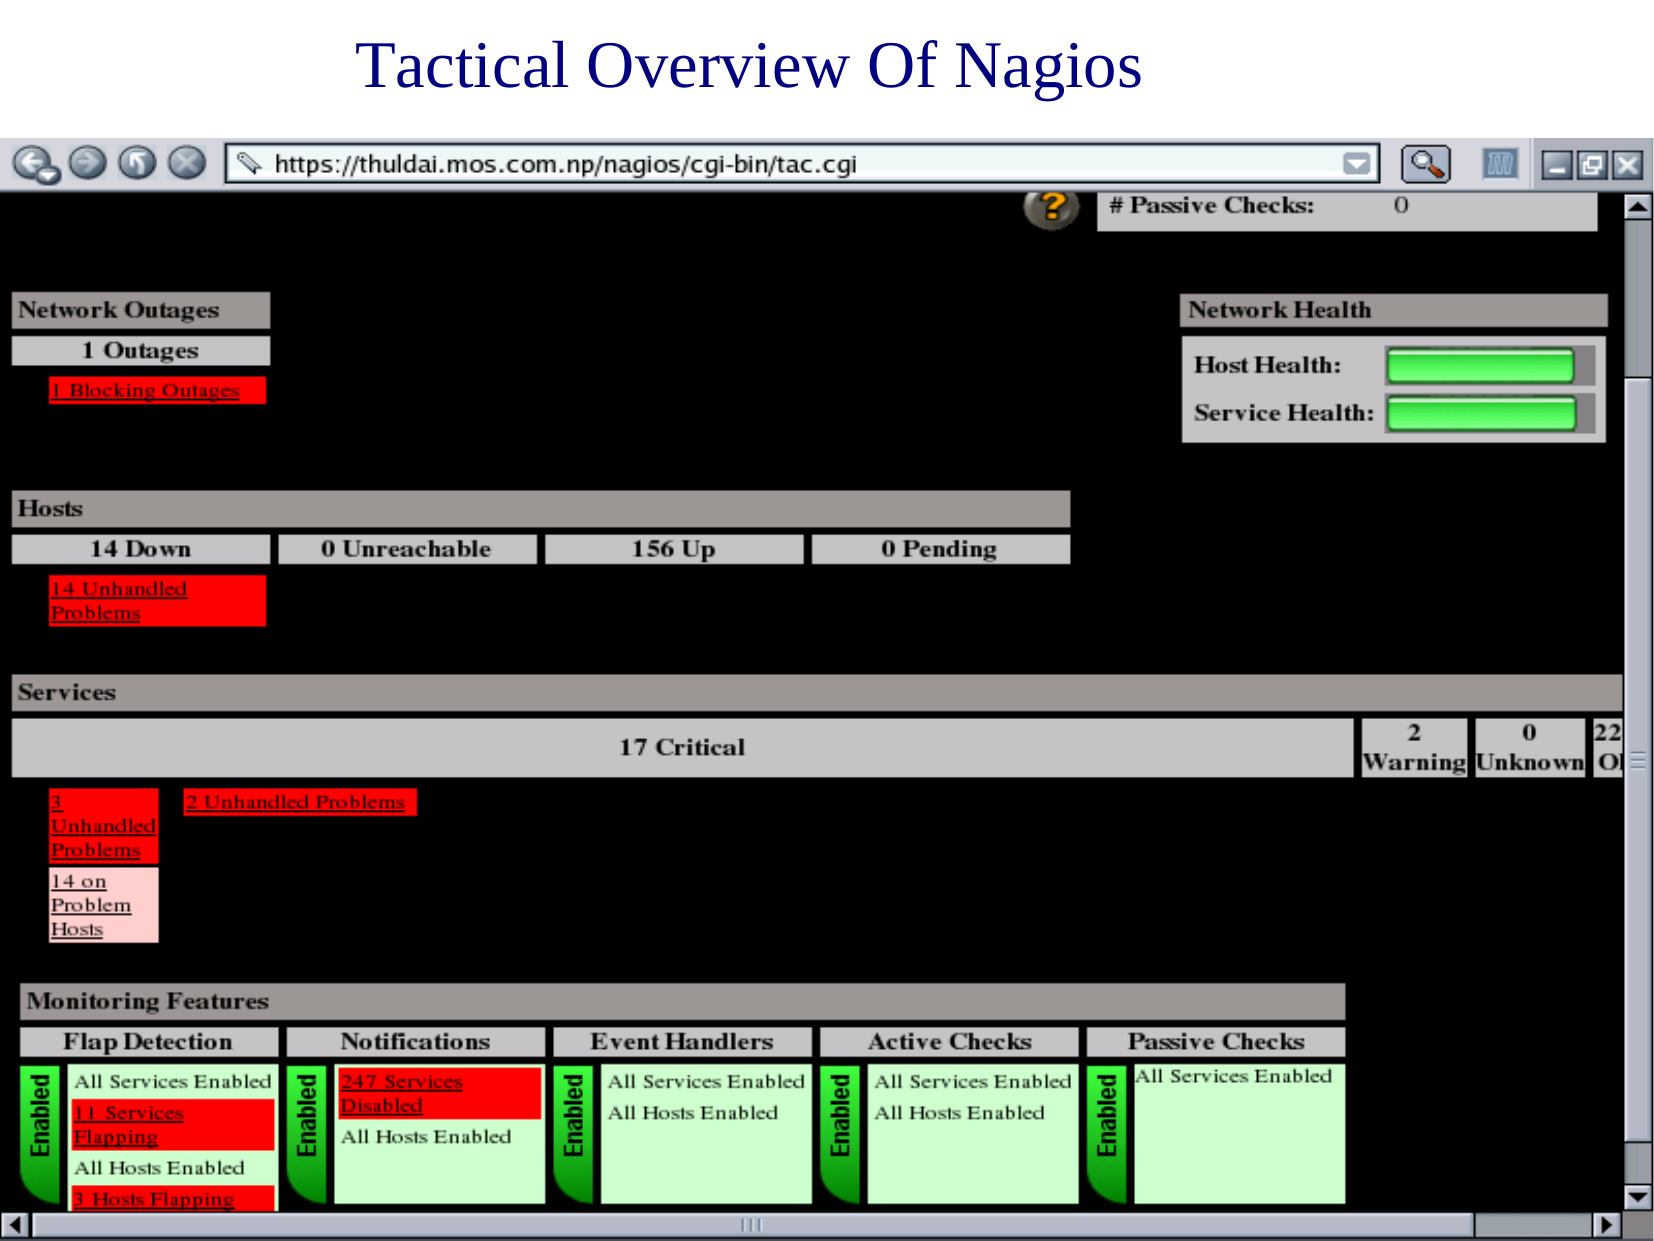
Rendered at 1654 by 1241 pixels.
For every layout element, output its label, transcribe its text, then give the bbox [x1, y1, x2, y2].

text_box Tactical Overview Of Nagios [112, 11, 1388, 114]
picture [0, 138, 1654, 1241]
